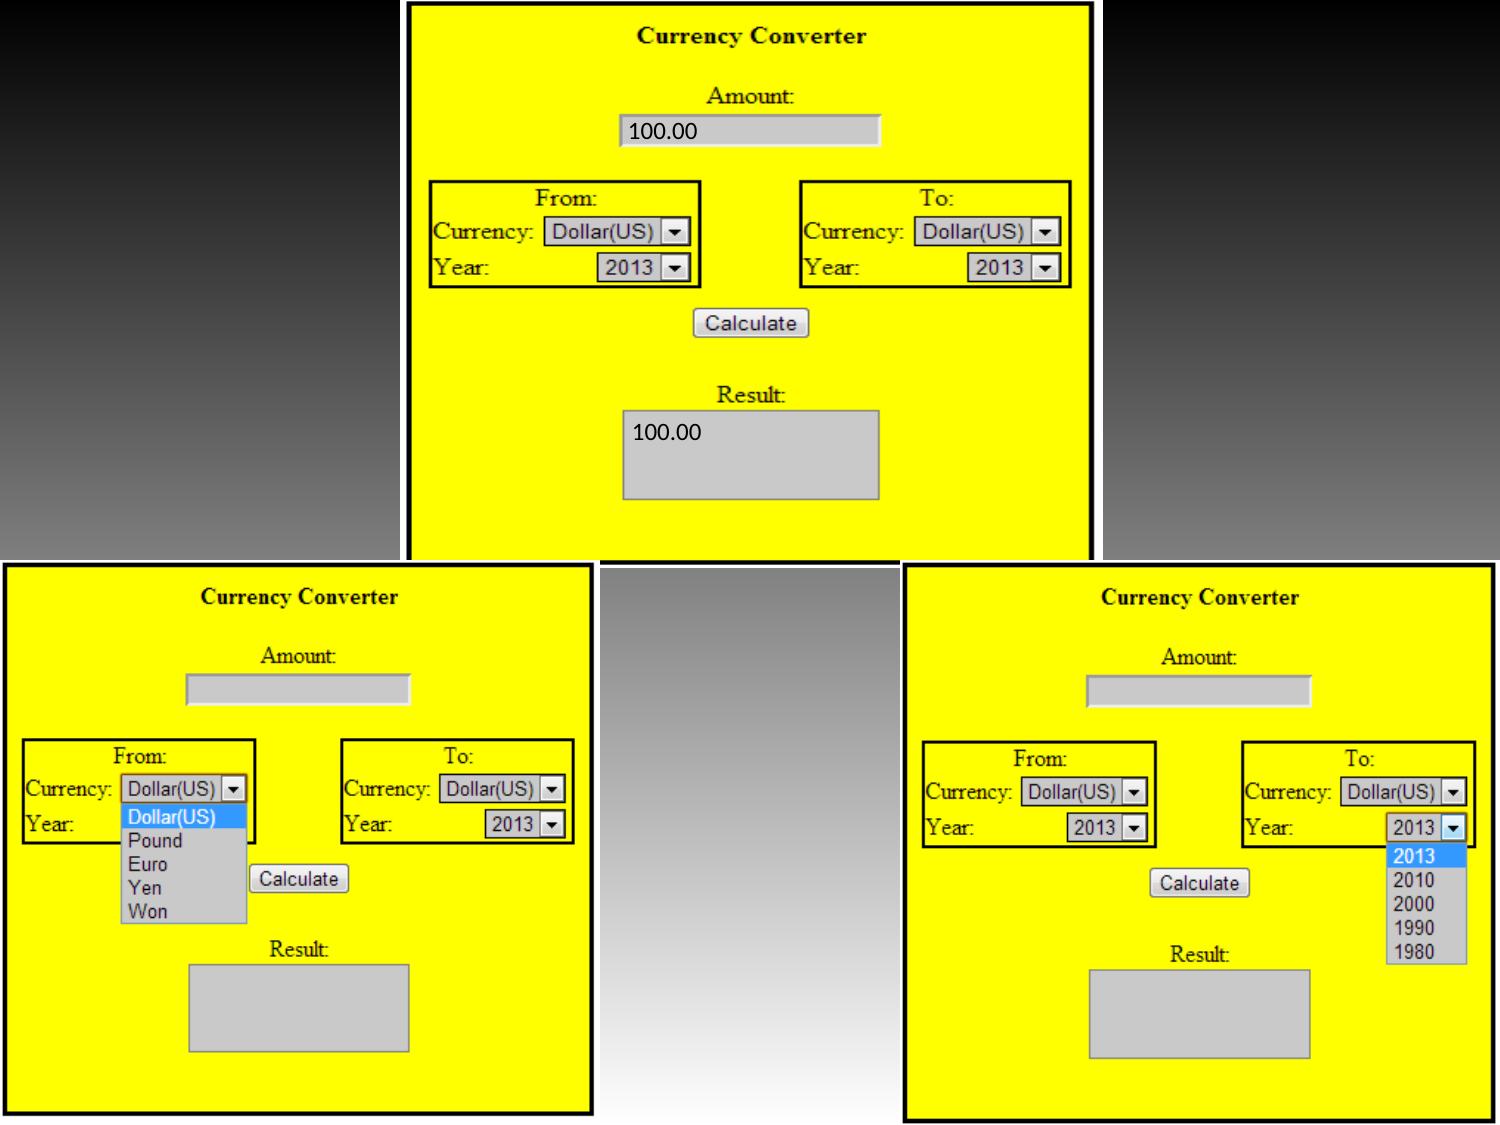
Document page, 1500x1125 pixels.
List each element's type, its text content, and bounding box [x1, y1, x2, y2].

picture [0, 0, 1500, 1125]
text_box 100.00 [617, 408, 717, 453]
text_box 100.00 [613, 107, 713, 153]
